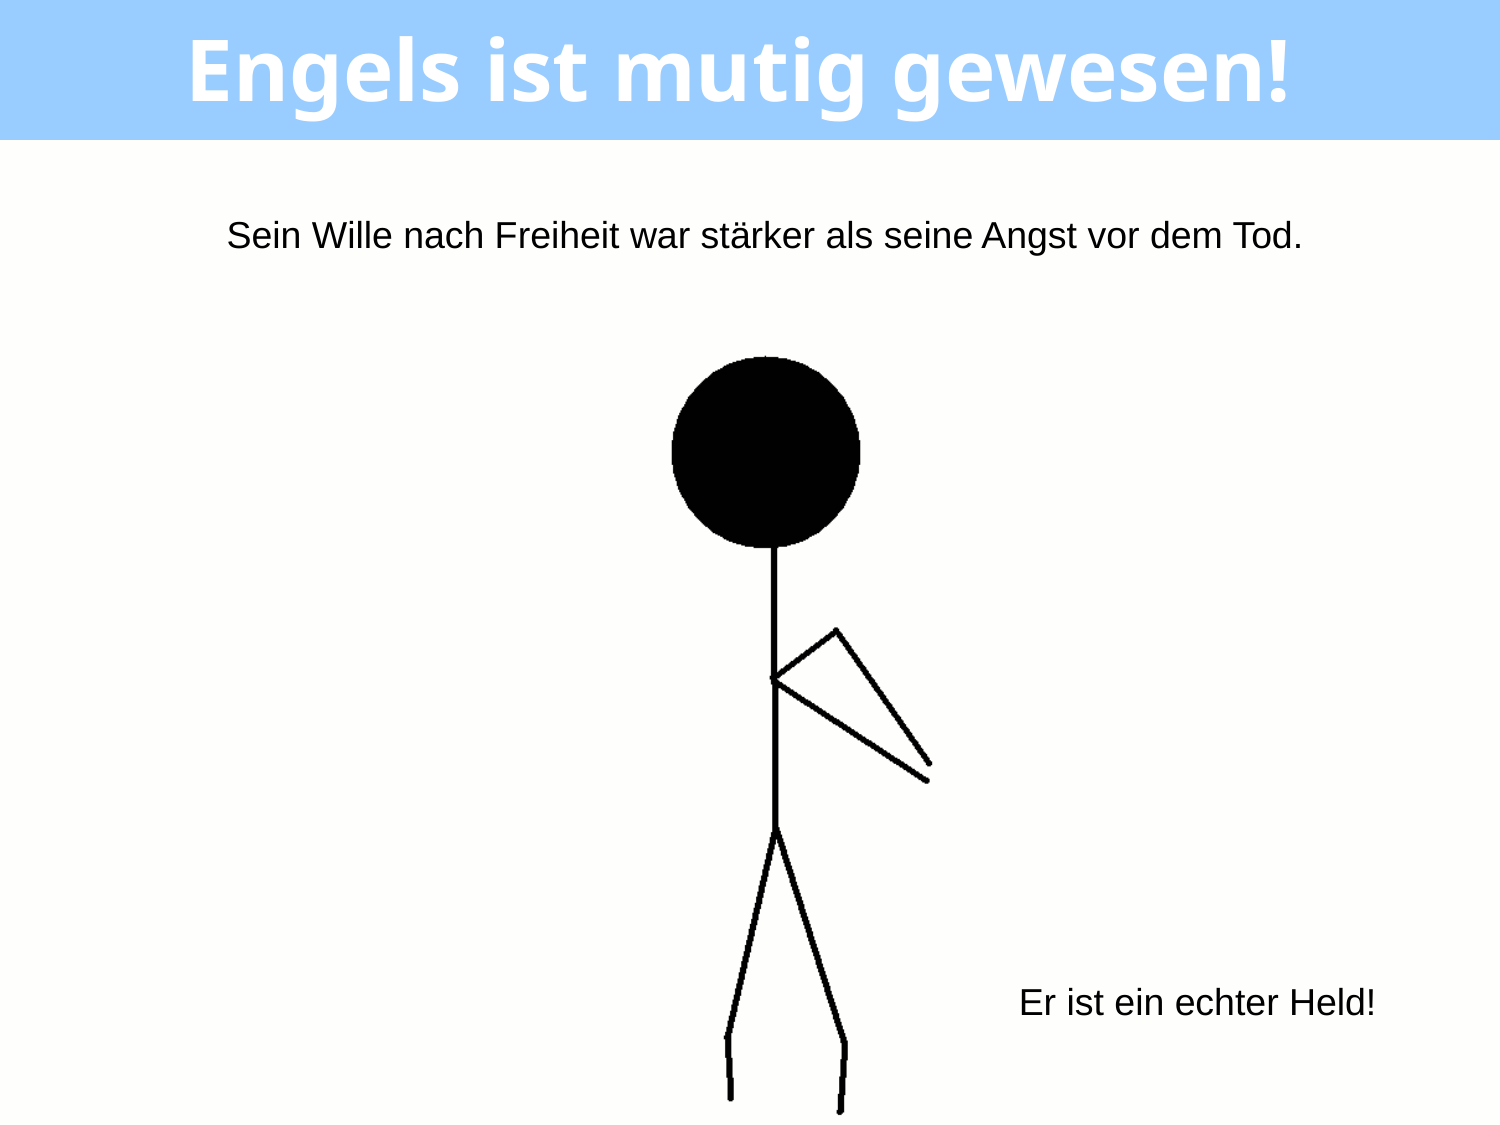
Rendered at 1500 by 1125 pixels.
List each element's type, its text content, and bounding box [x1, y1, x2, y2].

text_box Er ist ein echter Held! [1003, 974, 1391, 1032]
text_box Sein Wille nach Freiheit war stärker als seine Angst vor dem Tod. [211, 206, 1329, 264]
picture [0, 140, 1500, 1125]
title Engels ist mutig gewesen! [0, 0, 1500, 138]
